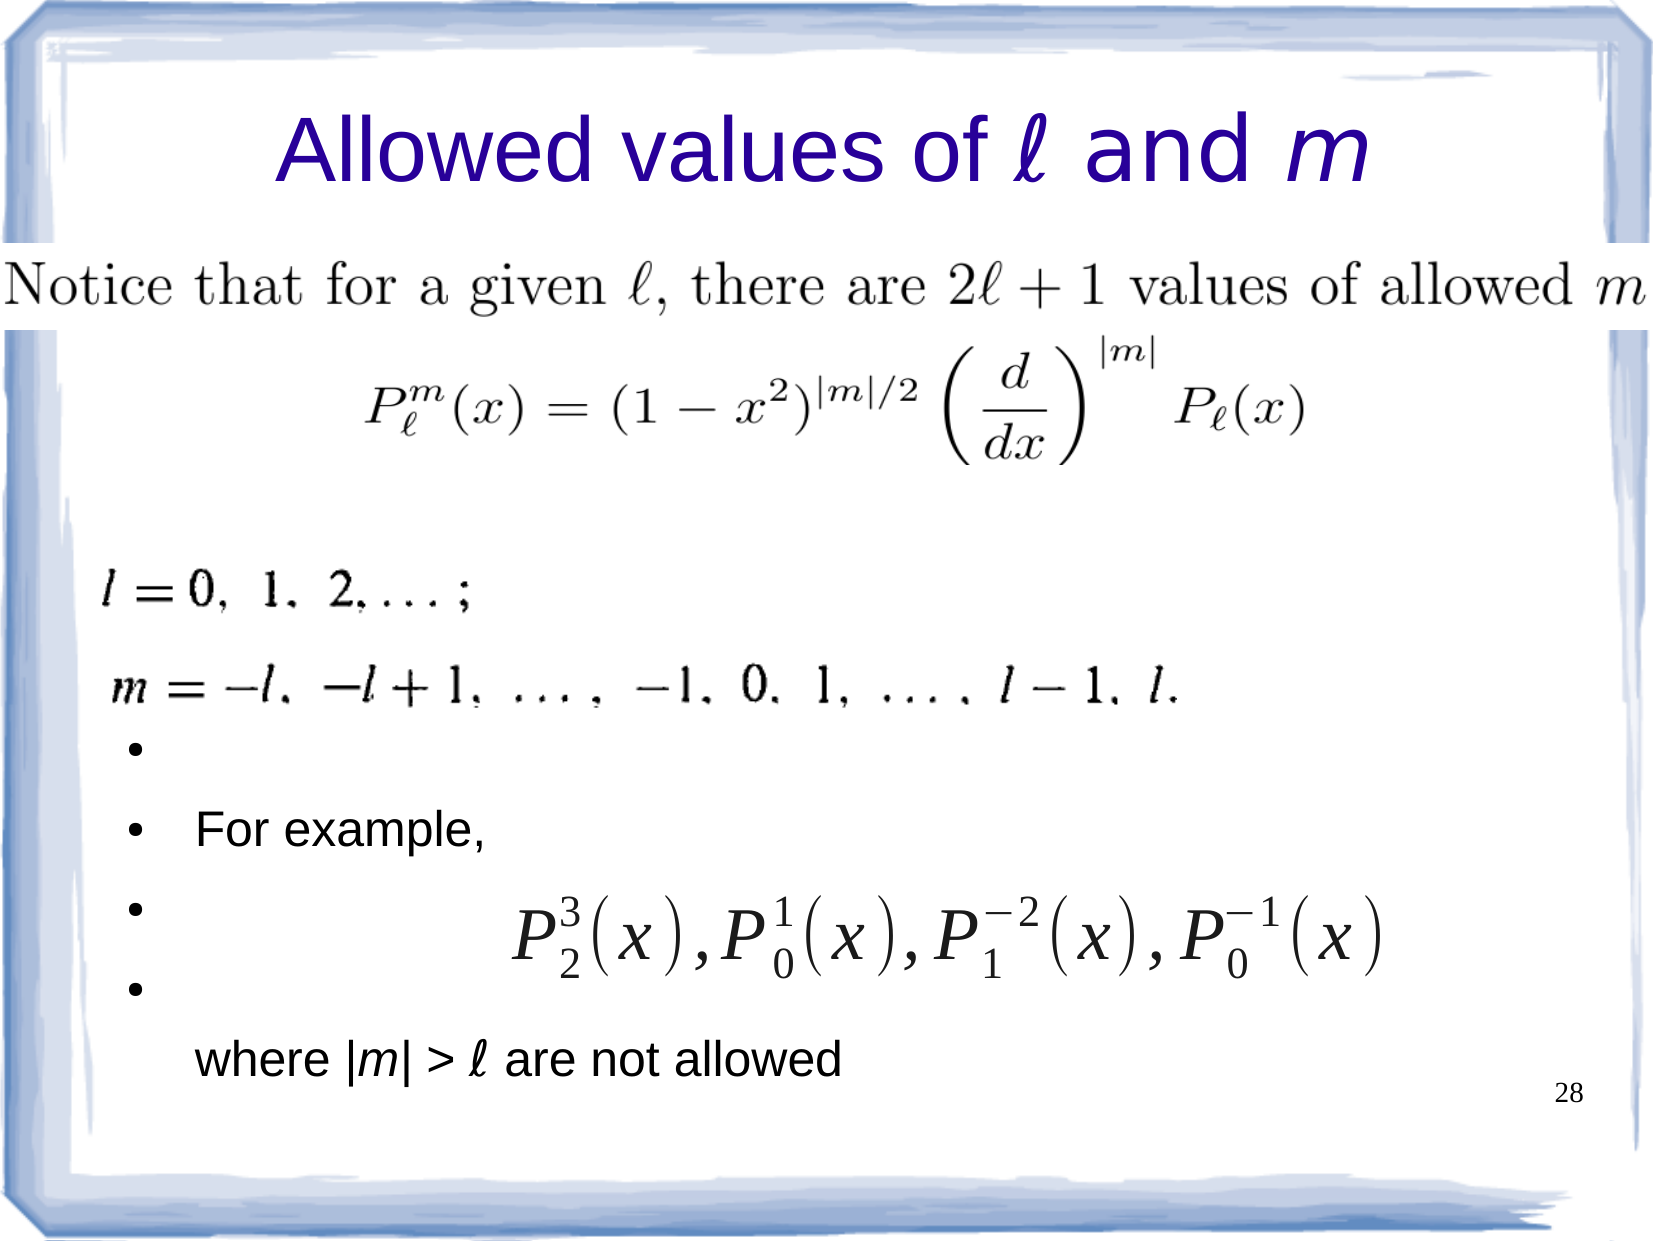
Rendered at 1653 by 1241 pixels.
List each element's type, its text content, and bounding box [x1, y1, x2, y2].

list [126, 720, 1576, 1026]
text_box where |m| > ℓ are not allowed [180, 1024, 991, 1096]
picture [0, 0, 1653, 1241]
chart [489, 885, 1403, 989]
text_box For example, [180, 795, 646, 866]
title Allowed values of ℓ and m [82, 49, 1567, 243]
